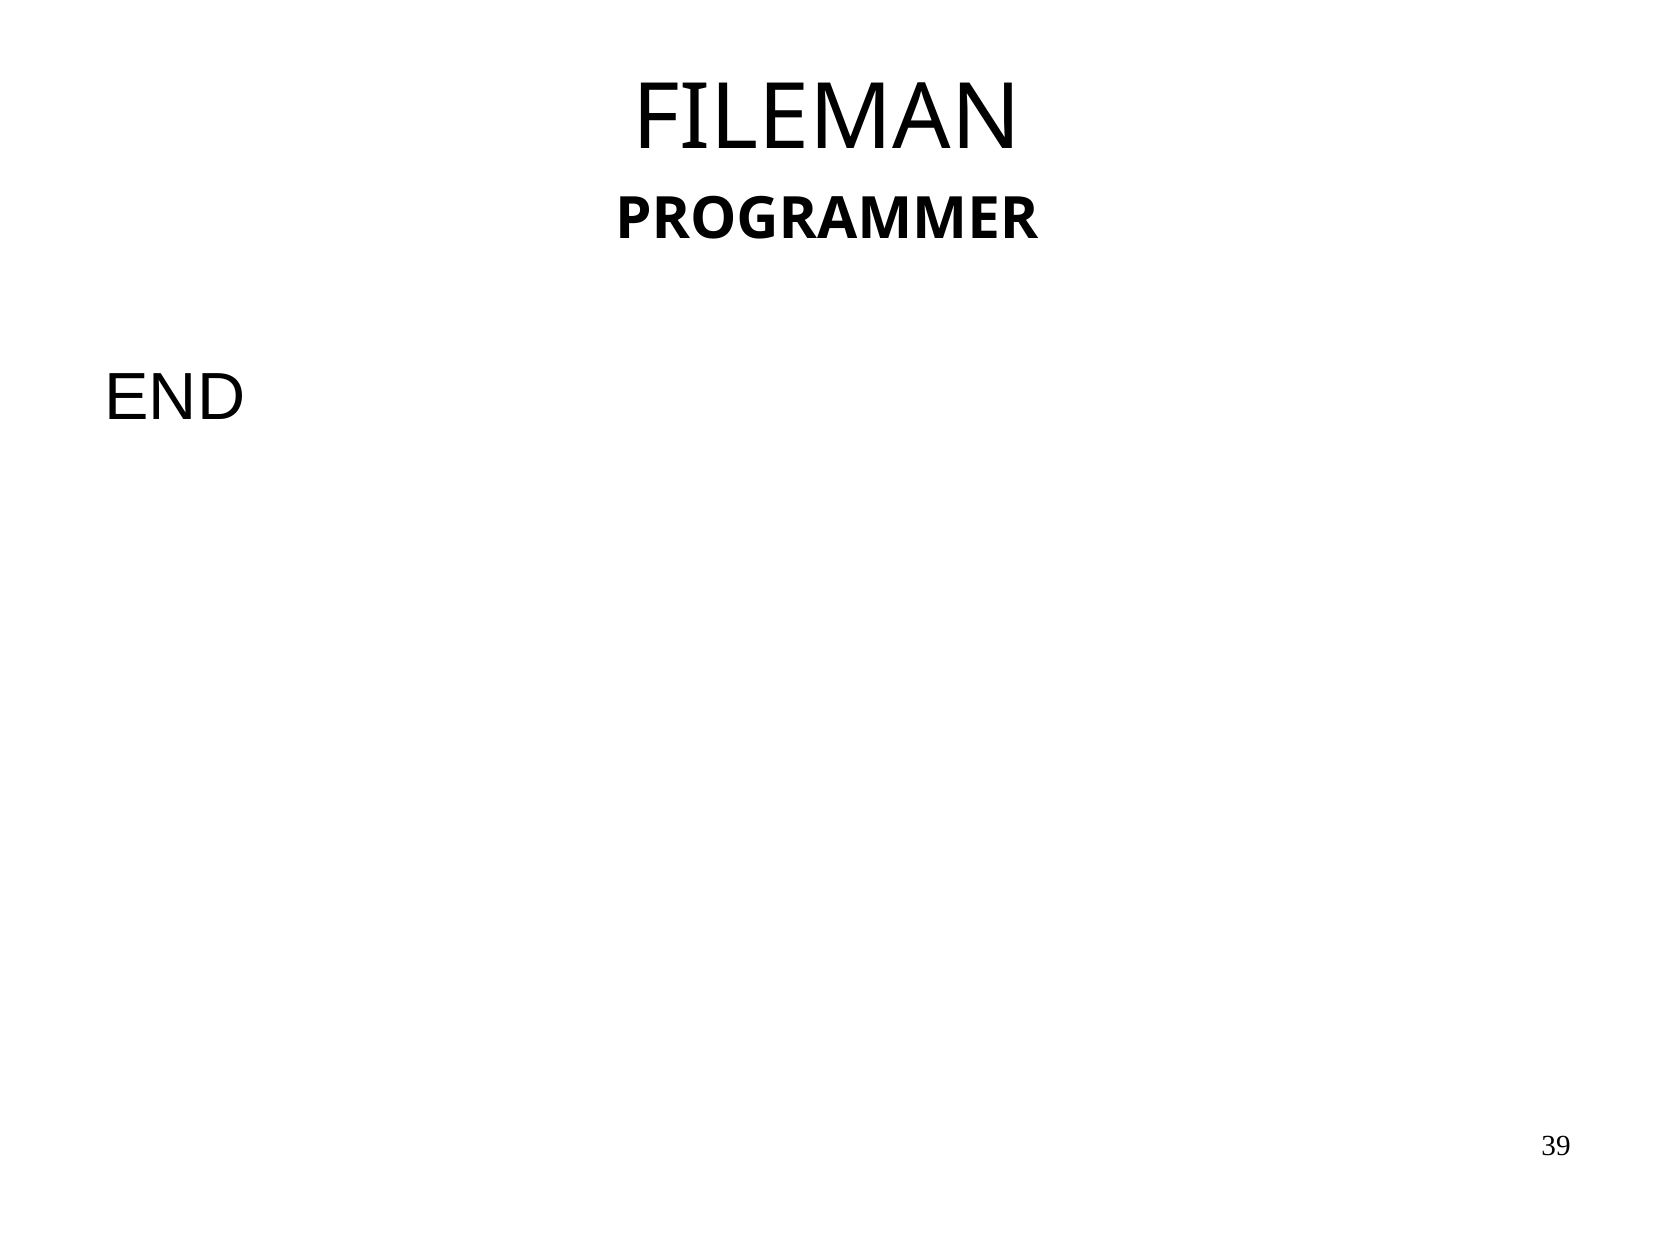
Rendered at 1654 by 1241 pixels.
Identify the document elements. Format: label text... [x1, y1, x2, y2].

list END [86, 358, 1576, 1163]
title FILEMAN PROGRAMMER [82, 47, 1571, 259]
